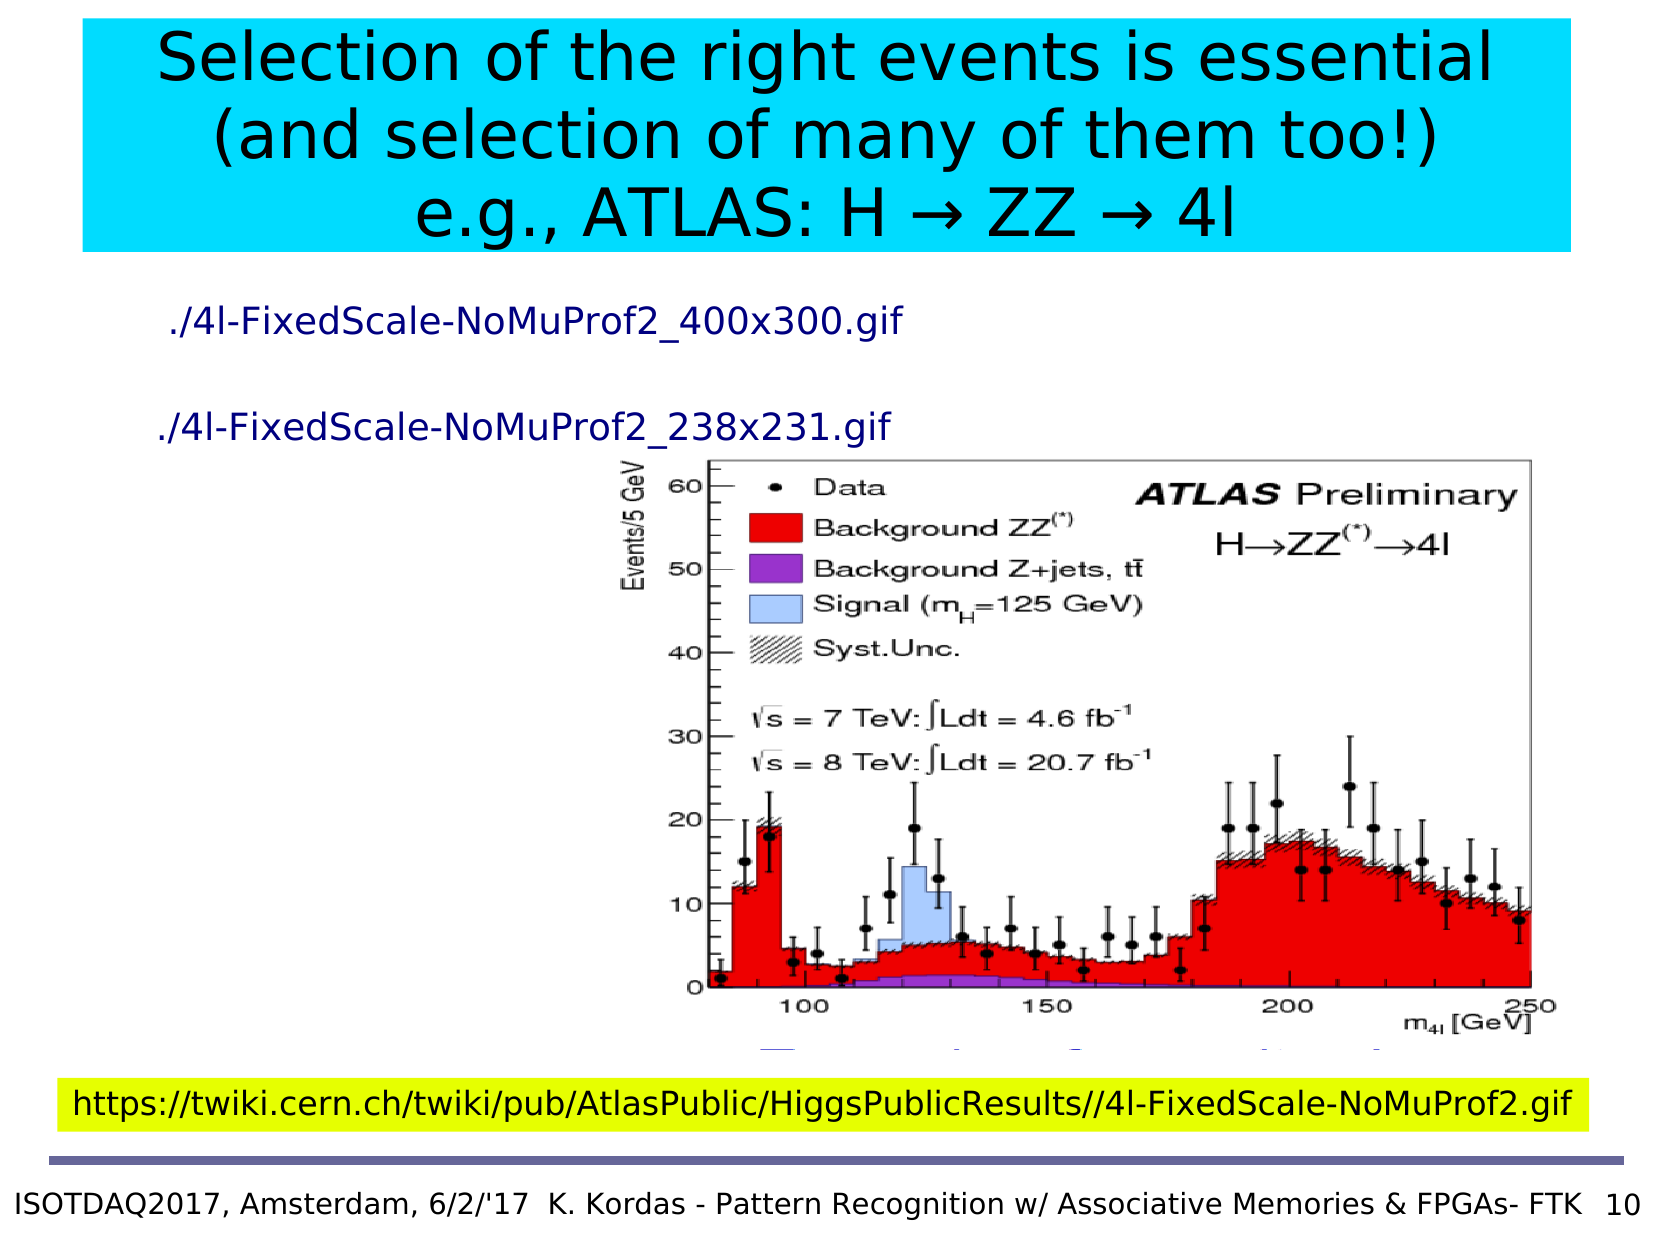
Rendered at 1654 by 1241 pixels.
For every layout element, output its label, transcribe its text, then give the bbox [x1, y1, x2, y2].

text_box ./4l-FixedScale-NoMuProf2_238x231.gif [141, 398, 1116, 472]
picture [600, 449, 1577, 1051]
text_box ./4l-FixedScale-NoMuProf2_400x300.gif [152, 291, 1127, 366]
text_box https://twiki.cern.ch/twiki/pub/AtlasPublic/HiggsPublicResults//4l-FixedScale-NoMuProf2.gif [57, 1077, 1580, 1132]
title Selection of the right events is essential (and selection of many of them too!) e.g., ATLAS: H → ZZ → 4l [82, 18, 1571, 252]
